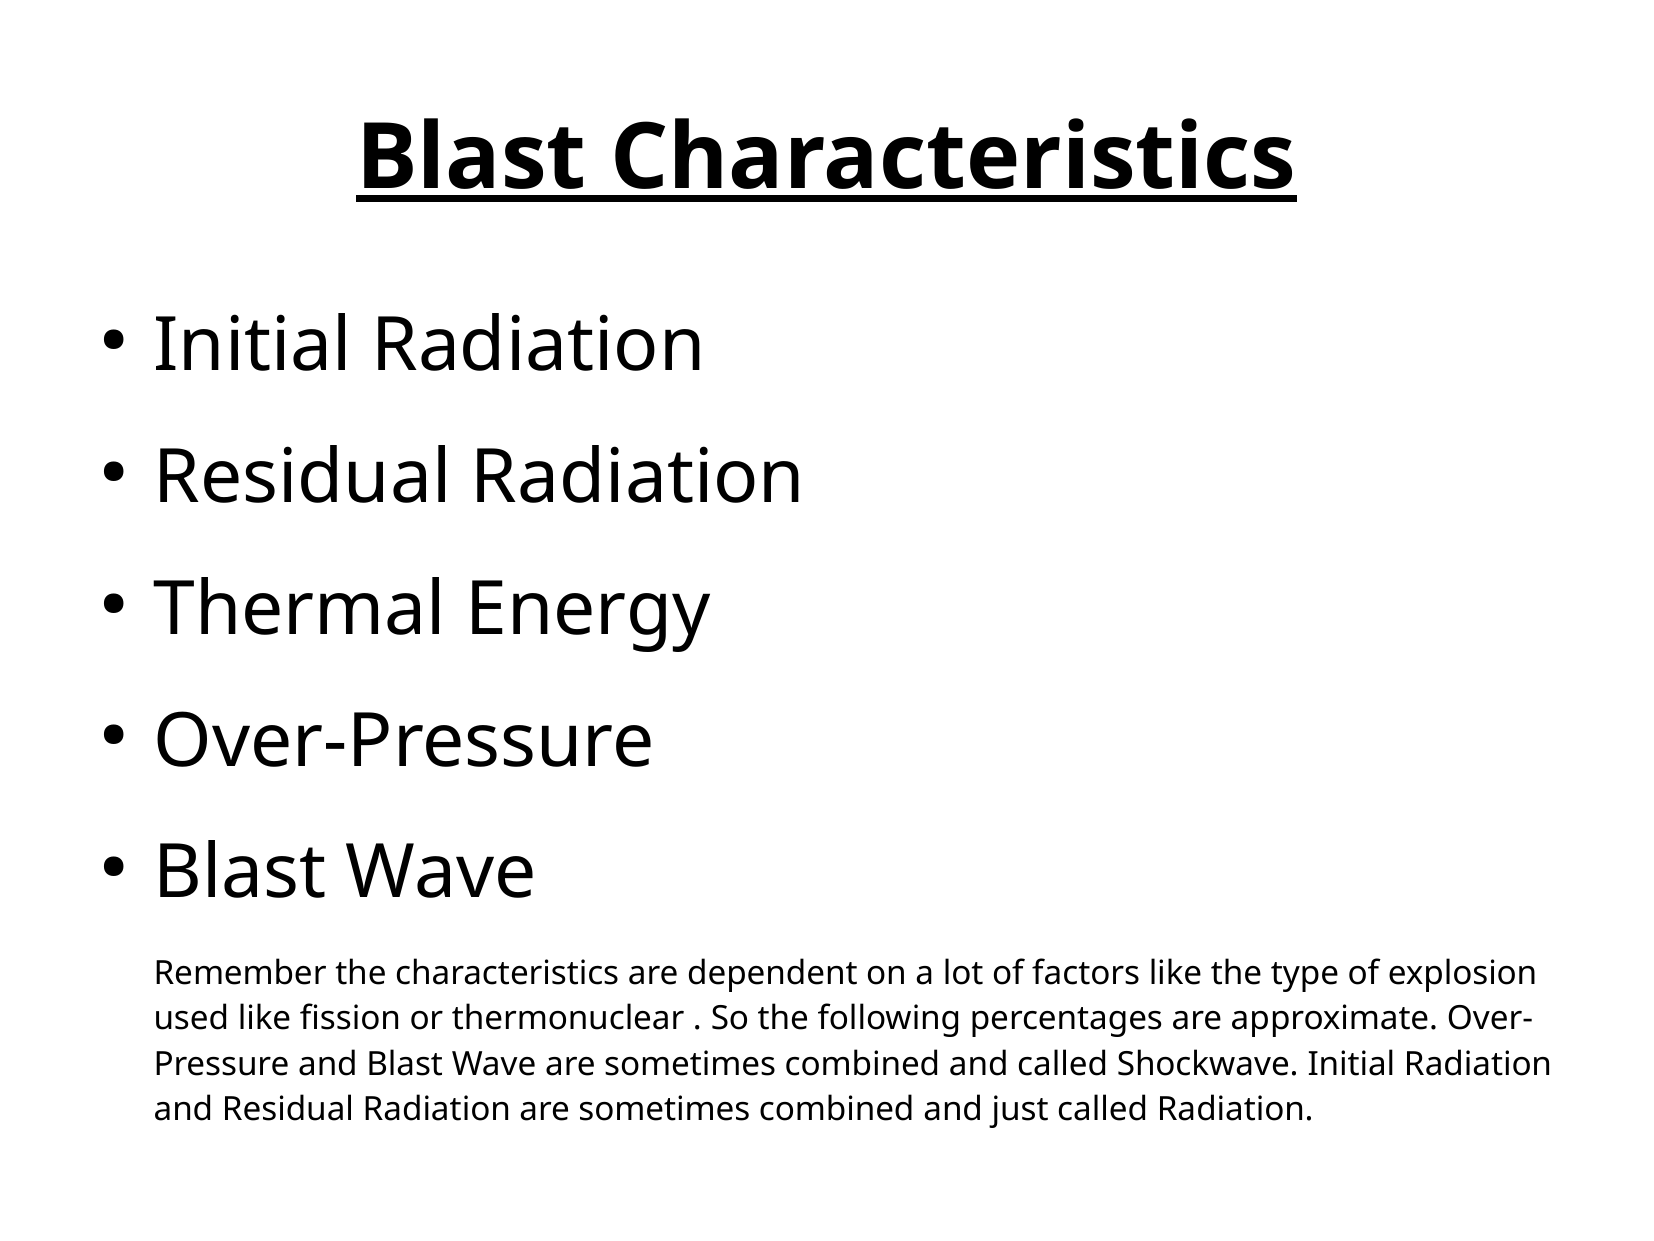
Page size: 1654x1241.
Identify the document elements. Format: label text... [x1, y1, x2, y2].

list Initial Radiation Residual Radiation Thermal Energy Over-Pressure Blast Wave Remember the characteristics are dependent on a lot of factors like the type of explosion used like fission or thermonuclear . So the following percentages are approximate. Over-Pressure and Blast Wave are sometimes combined and called Shockwave. Initial Radiation and Residual Radiation are sometimes combined and just called Radiation. [82, 290, 1571, 1156]
title Blast Characteristics [82, 49, 1571, 257]
